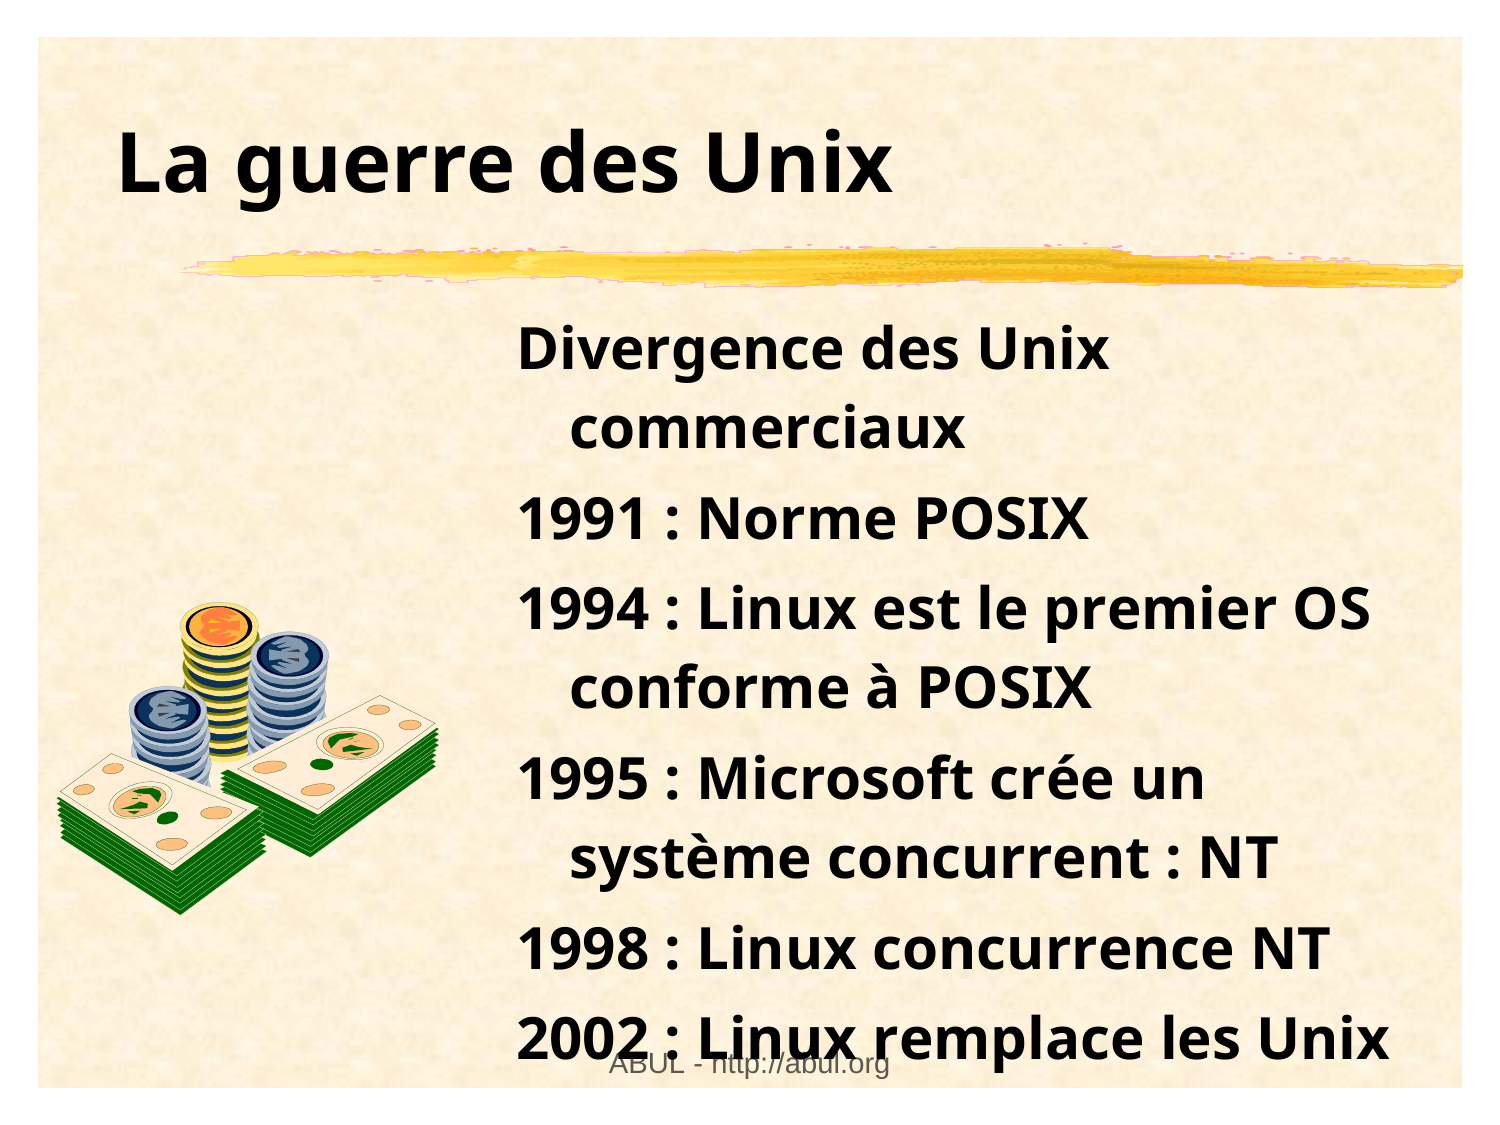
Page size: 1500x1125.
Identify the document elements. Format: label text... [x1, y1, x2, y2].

picture [806, 1059, 813, 1071]
picture [633, 1064, 643, 1071]
picture [1004, 1049, 1014, 1053]
picture [748, 1059, 755, 1071]
picture [819, 1049, 830, 1071]
picture [799, 1049, 809, 1053]
picture [614, 1056, 621, 1065]
picture [37, 37, 1463, 1088]
list Divergence des Unix commerciaux 1991 : Norme POSIX 1994 : Linux est le premier OS conforme à POSIX 1995 : Microsoft crée un système concurrent : NT 1998 : Linux concurrence NT 2002 : Linux remplace les Unix [483, 299, 1463, 1049]
title La guerre des Unix [101, 72, 1312, 248]
picture [852, 1059, 860, 1071]
picture [1056, 1049, 1067, 1053]
picture [710, 1049, 734, 1058]
picture [788, 1065, 795, 1071]
